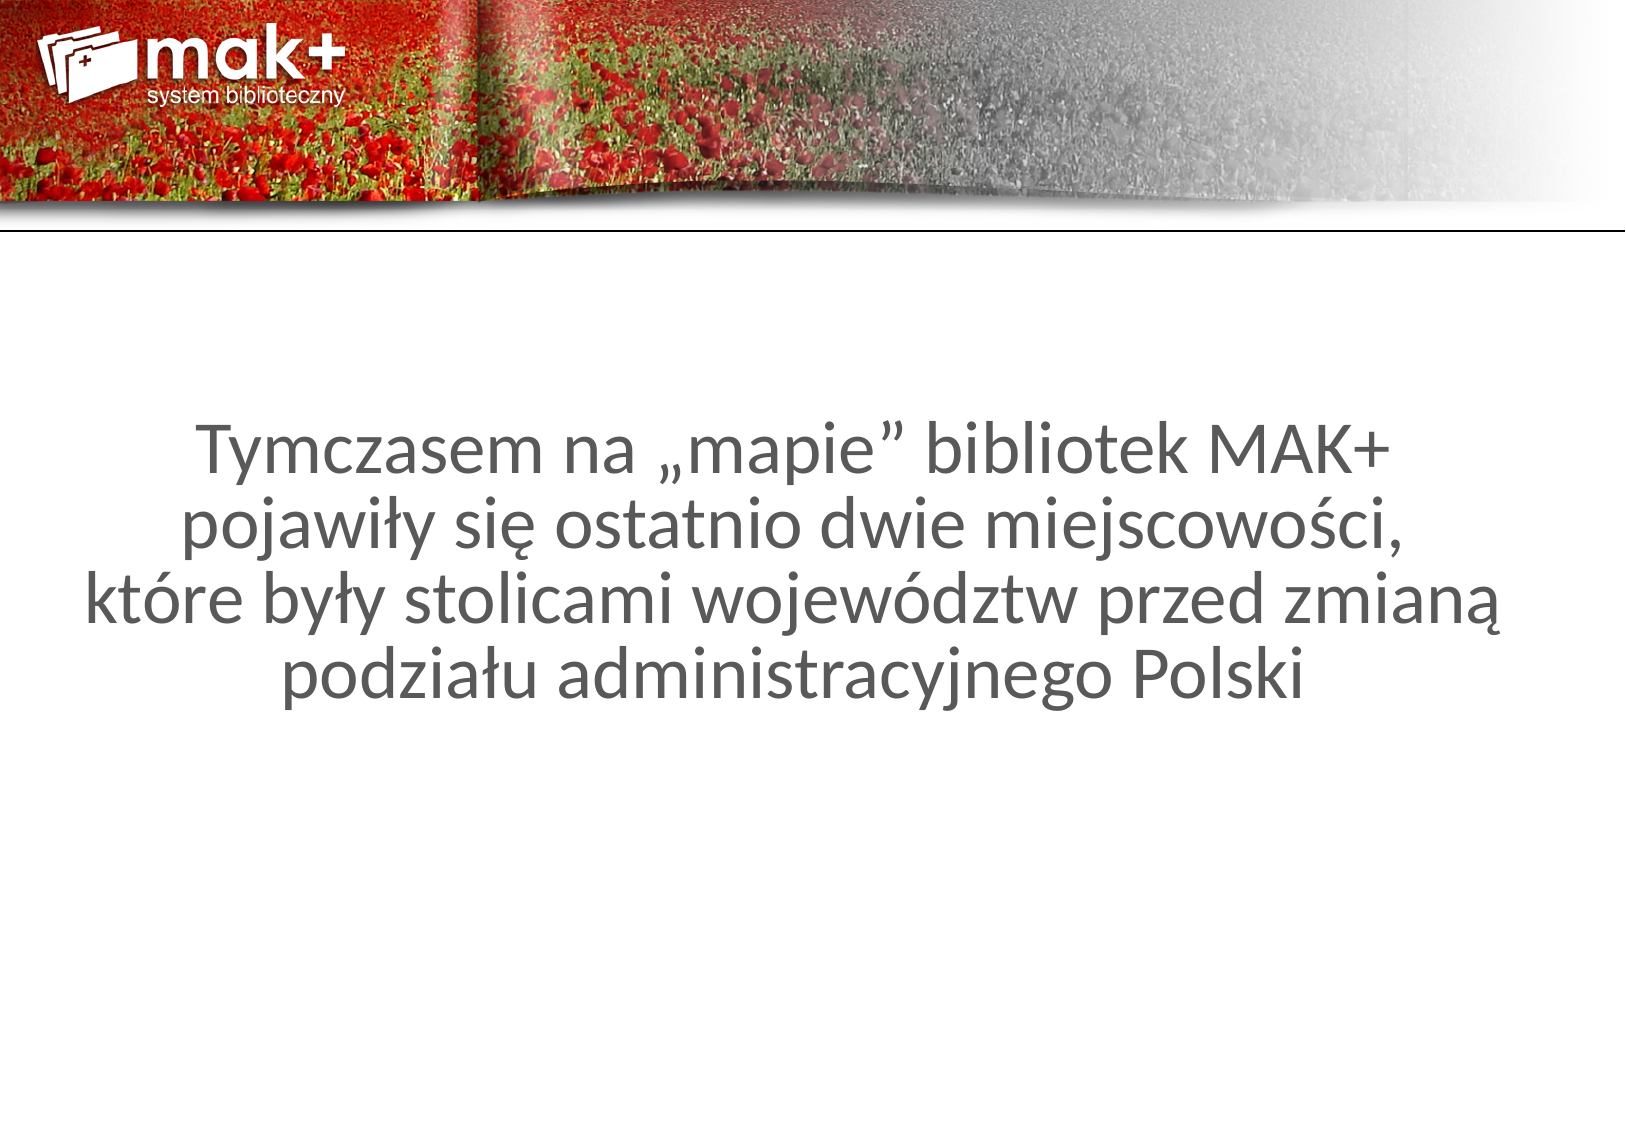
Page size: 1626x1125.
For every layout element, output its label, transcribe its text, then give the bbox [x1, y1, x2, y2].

text_box Tymczasem na „mapie” bibliotek MAK+ pojawiły się ostatnio dwie miejscowości, które były stolicami województw przed zmianą podziału administracyjnego Polski [0, 409, 1588, 789]
picture [0, 0, 1625, 231]
